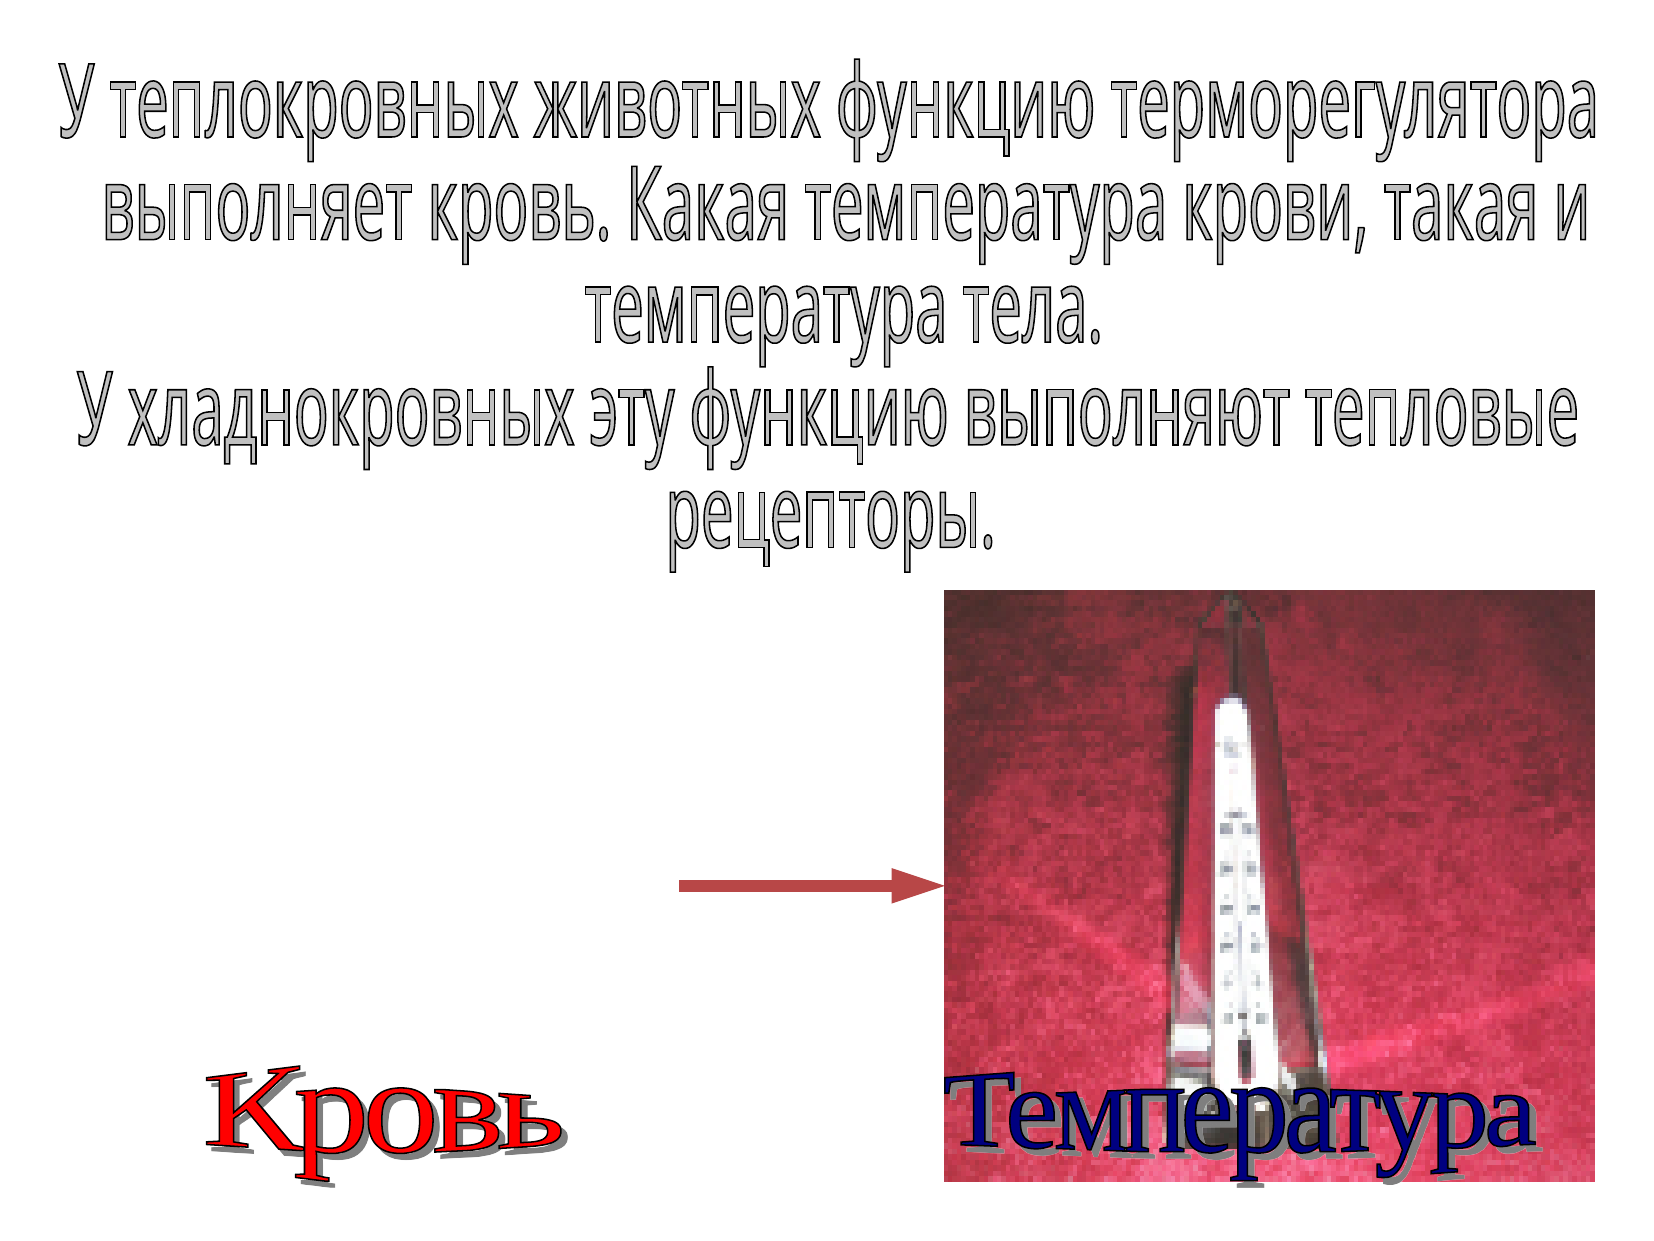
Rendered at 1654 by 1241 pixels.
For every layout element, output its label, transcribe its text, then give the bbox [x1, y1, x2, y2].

text_box Температура [1230, 1087, 1285, 1181]
text_box Температура [1488, 1095, 1536, 1147]
text_box У теплокровных животных функцию терморегулятора выполняет кровь. Какая температура крови, такая и температура тела. У хладнокровных эту функцию выполняют тепловые рецепторы. [692, 366, 729, 470]
text_box Кровь [434, 1089, 499, 1153]
text_box Температура [1056, 1089, 1184, 1152]
text_box Температура [1287, 1088, 1336, 1154]
text_box У теплокровных животных функцию терморегулятора выполняет кровь. Какая температура крови, такая и температура тела. У хладнокровных эту функцию выполняют тепловые рецепторы. [824, 287, 880, 367]
picture [0, 0, 1654, 1241]
text_box Кровь [499, 1093, 561, 1149]
text_box Температура [1185, 1087, 1230, 1154]
text_box У теплокровных животных функцию терморегулятора выполняет кровь. Какая температура крови, такая и температура тела. У хладнокровных эту функцию выполняют тепловые рецепторы. [839, 59, 875, 162]
text_box Температура [944, 1072, 1014, 1147]
text_box У теплокровных животных функцию терморегулятора выполняет кровь. Какая температура крови, такая и температура тела. У хладнокровных эту функцию выполняют тепловые рецепторы. [1355, 81, 1406, 162]
text_box Температура [1009, 1092, 1055, 1149]
text_box Кровь [368, 1087, 434, 1154]
text_box Кровь [206, 1066, 364, 1182]
text_box Температура [1330, 1089, 1485, 1178]
